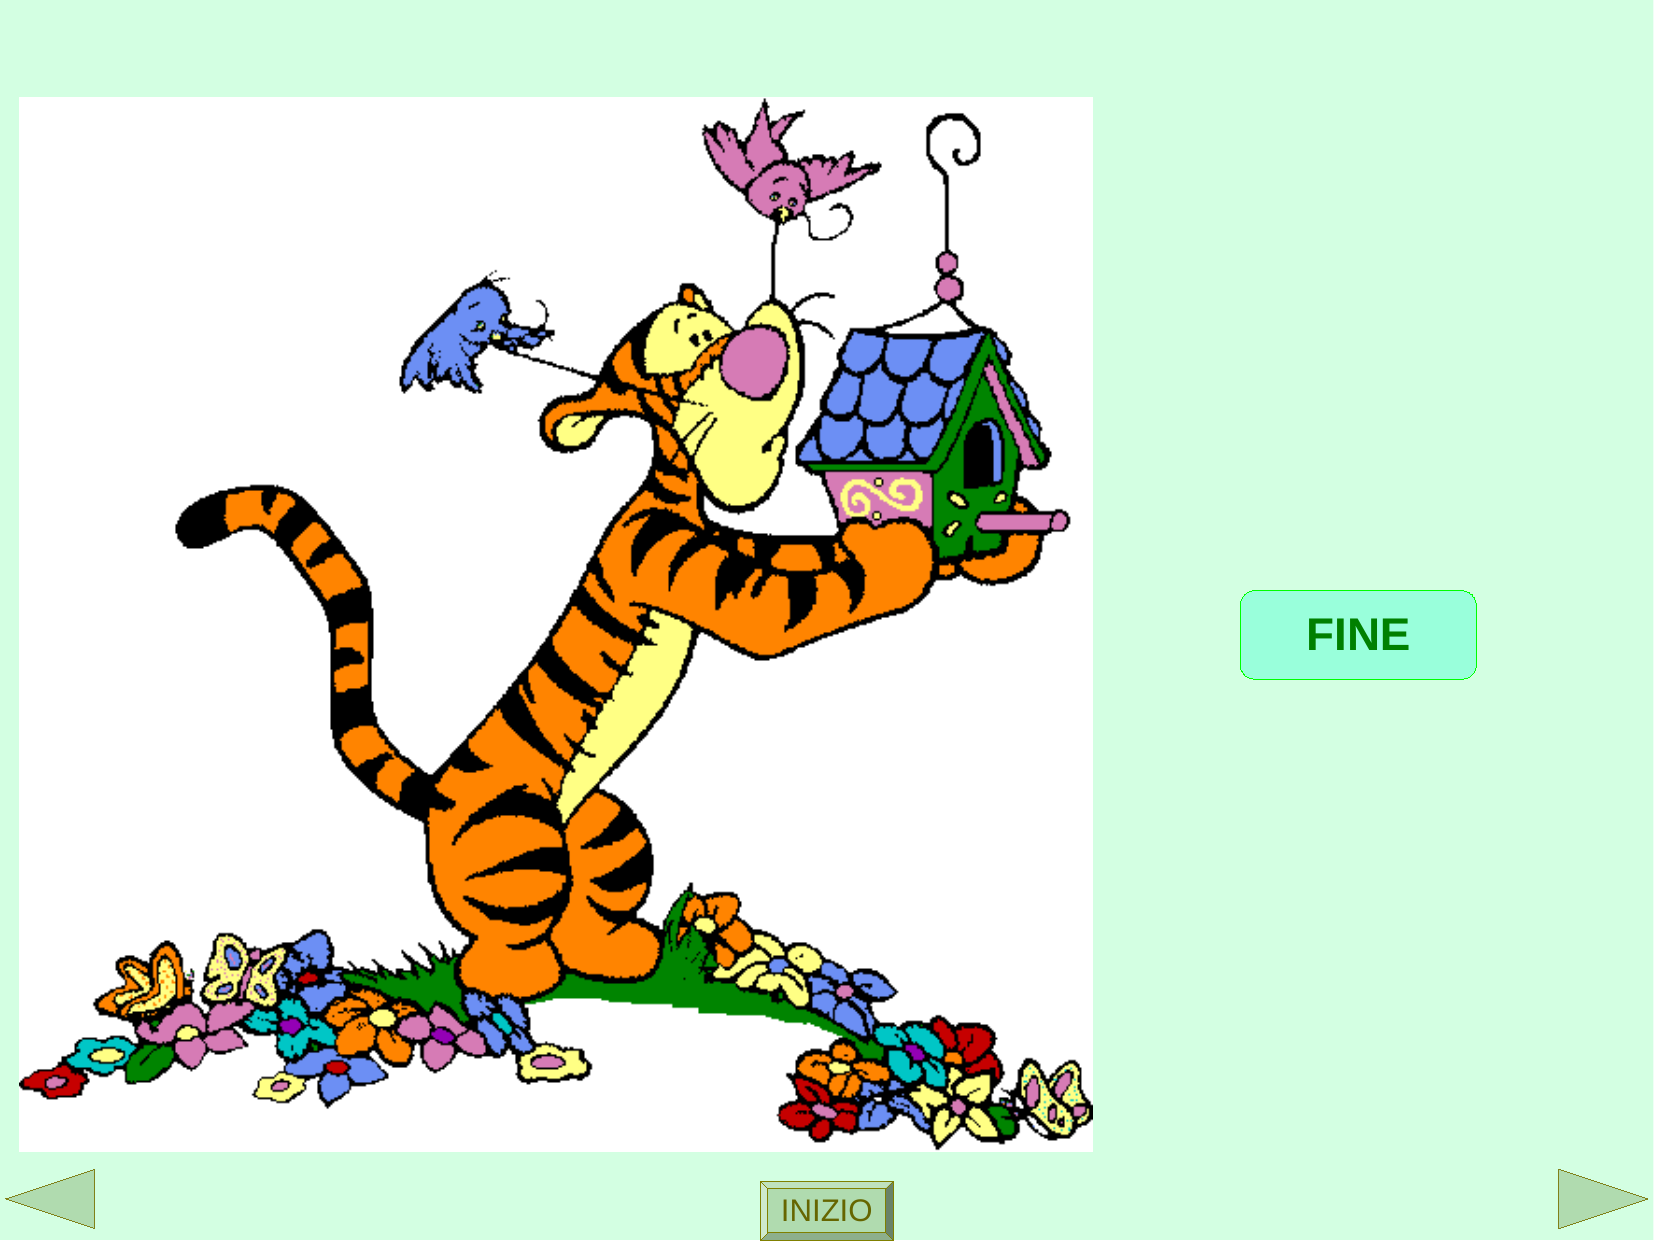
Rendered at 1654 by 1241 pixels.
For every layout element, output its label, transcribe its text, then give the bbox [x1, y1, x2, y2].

text_box [1558, 1169, 1648, 1229]
text_box [5, 1169, 95, 1229]
text_box INIZIO [768, 1189, 885, 1232]
text_box FINE [1240, 590, 1477, 680]
picture [19, 97, 1093, 1152]
